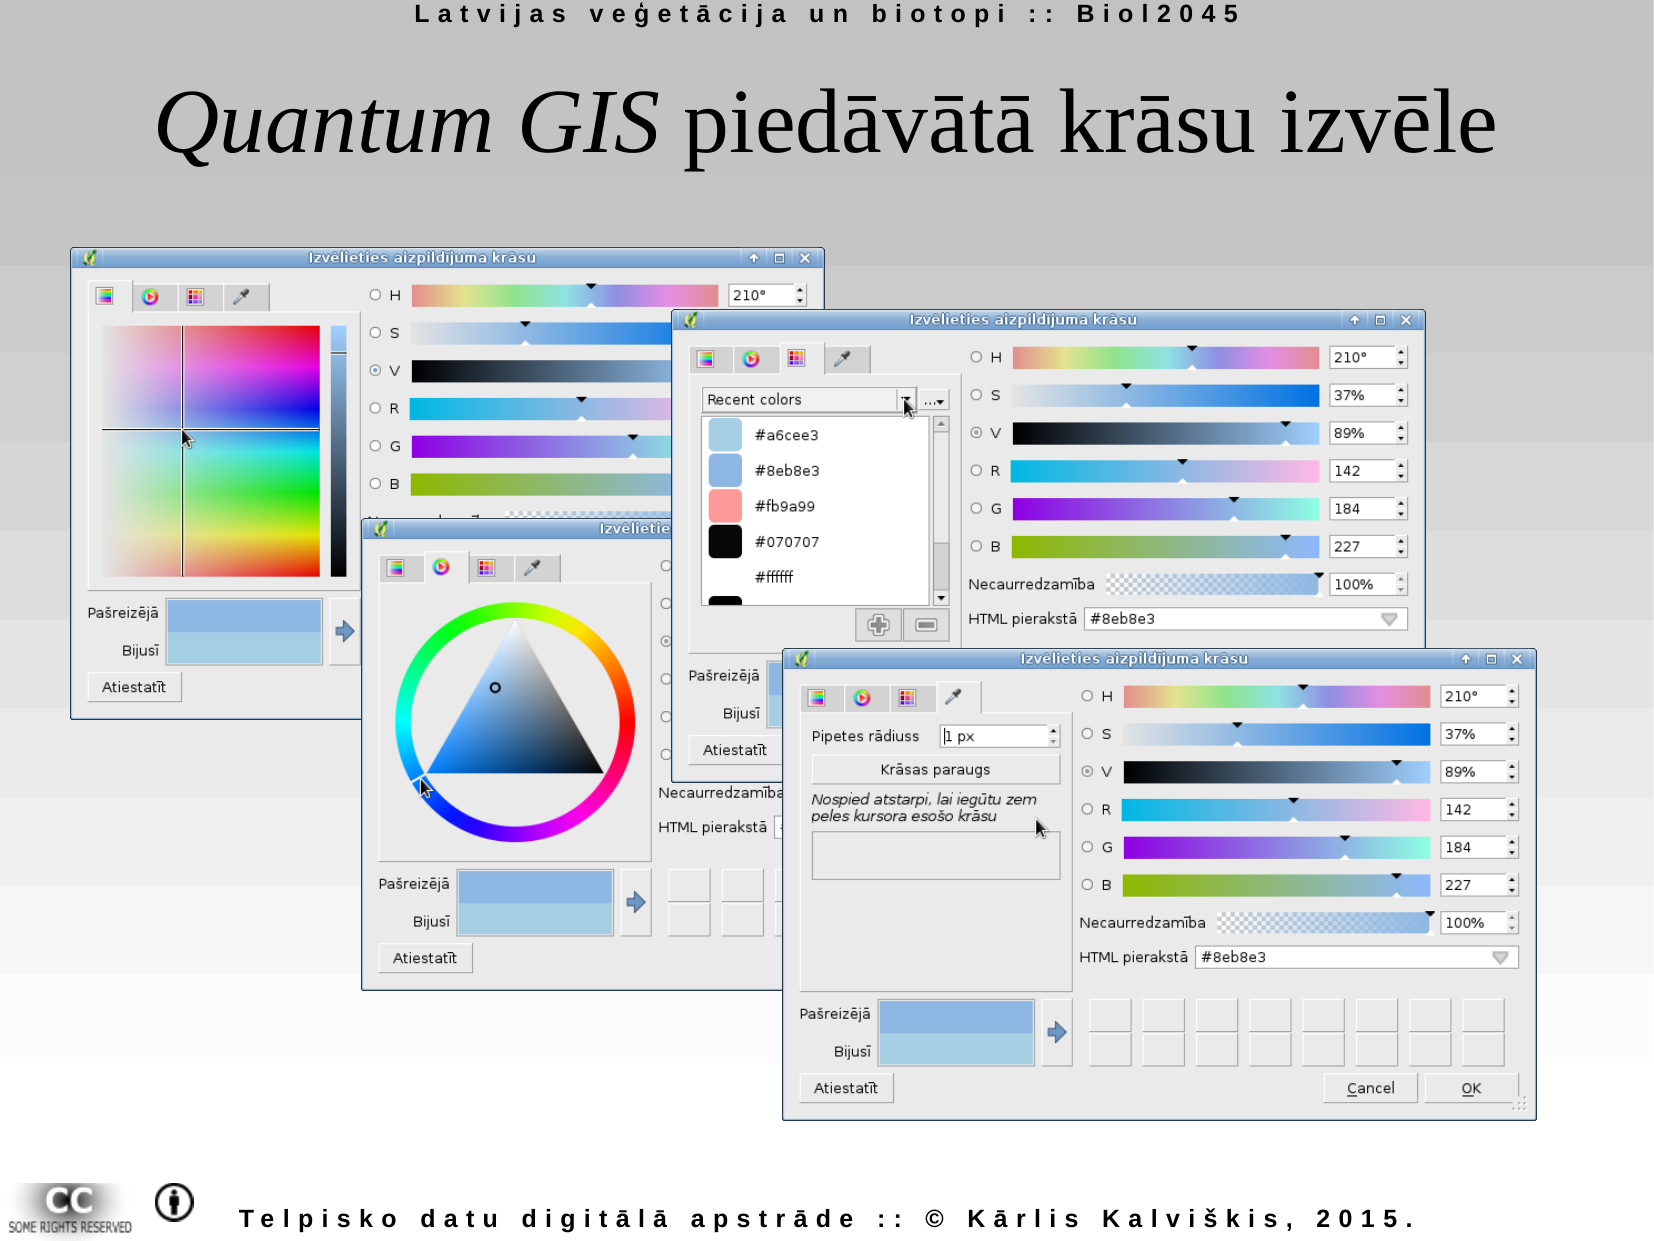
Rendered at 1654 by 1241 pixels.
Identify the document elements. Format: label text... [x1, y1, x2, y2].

title Quantum GIS piedāvātā krāsu izvēle [29, 49, 1625, 296]
picture [0, 0, 1654, 1241]
